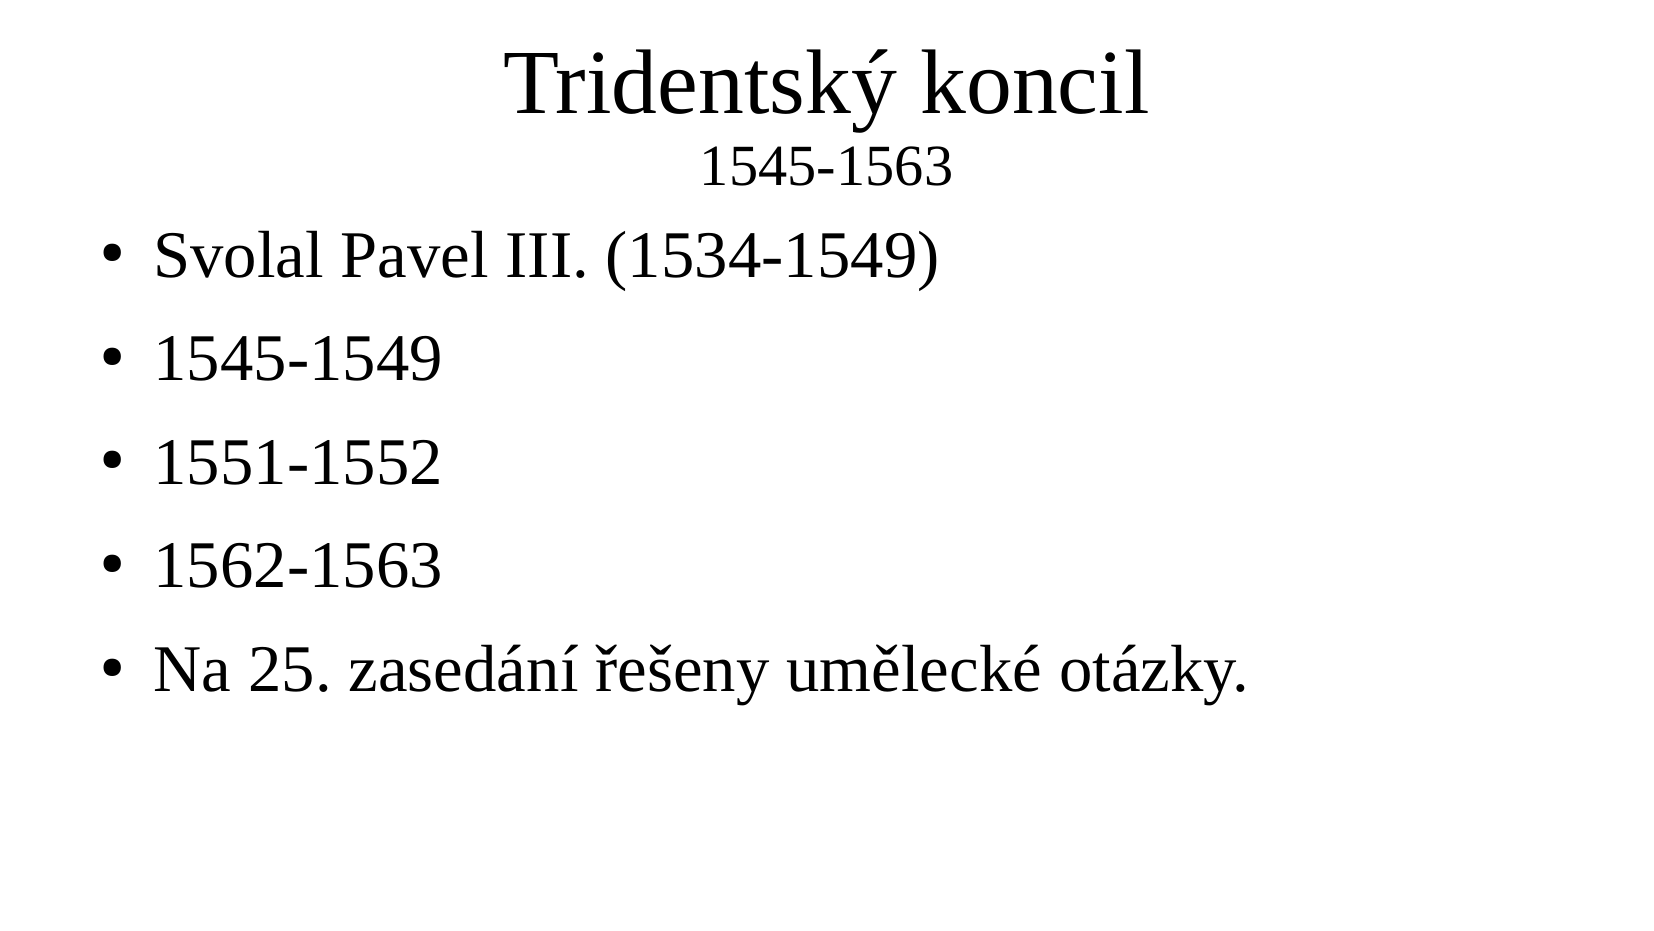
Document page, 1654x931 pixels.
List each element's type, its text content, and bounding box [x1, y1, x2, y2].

list Svolal Pavel III. (1534-1549) 1545-1549 1551-1552 1562-1563 Na 25. zasedání řešeny umělecké otázky. [82, 217, 1571, 758]
title Tridentský koncil 1545-1563 [82, 31, 1571, 198]
